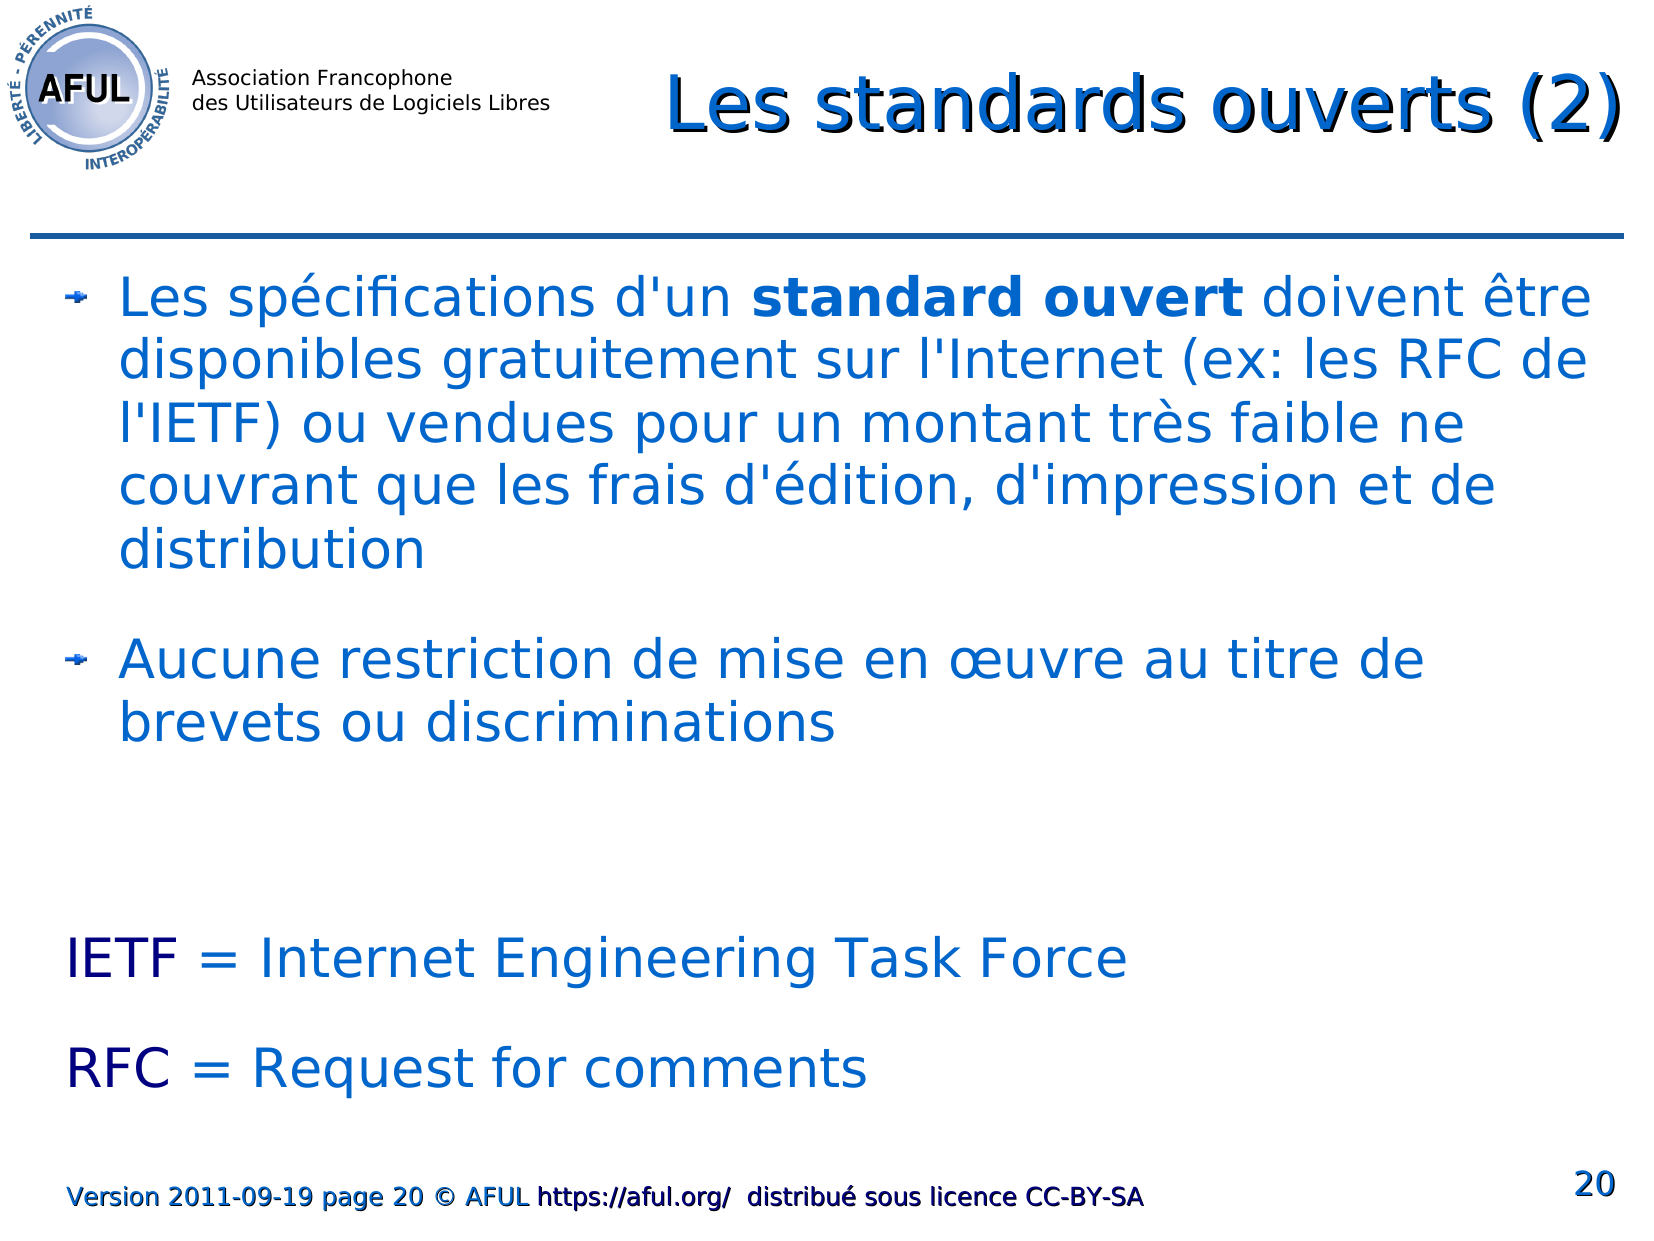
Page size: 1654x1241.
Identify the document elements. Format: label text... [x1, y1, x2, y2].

list Les spécifications d'un standard ouvert doivent être disponibles gratuitement sur l'Internet (ex: les RFC de l'IETF) ou vendues pour un montant très faible ne couvrant que les frais d'édition, d'impression et de distribution Aucune restriction de mise en œuvre au titre de brevets ou discriminations IETF = Internet Engineering Task Force RFC = Request for comments [47, 265, 1595, 1196]
picture [0, 0, 178, 178]
title Les standards ouverts (2) [501, 0, 1625, 207]
